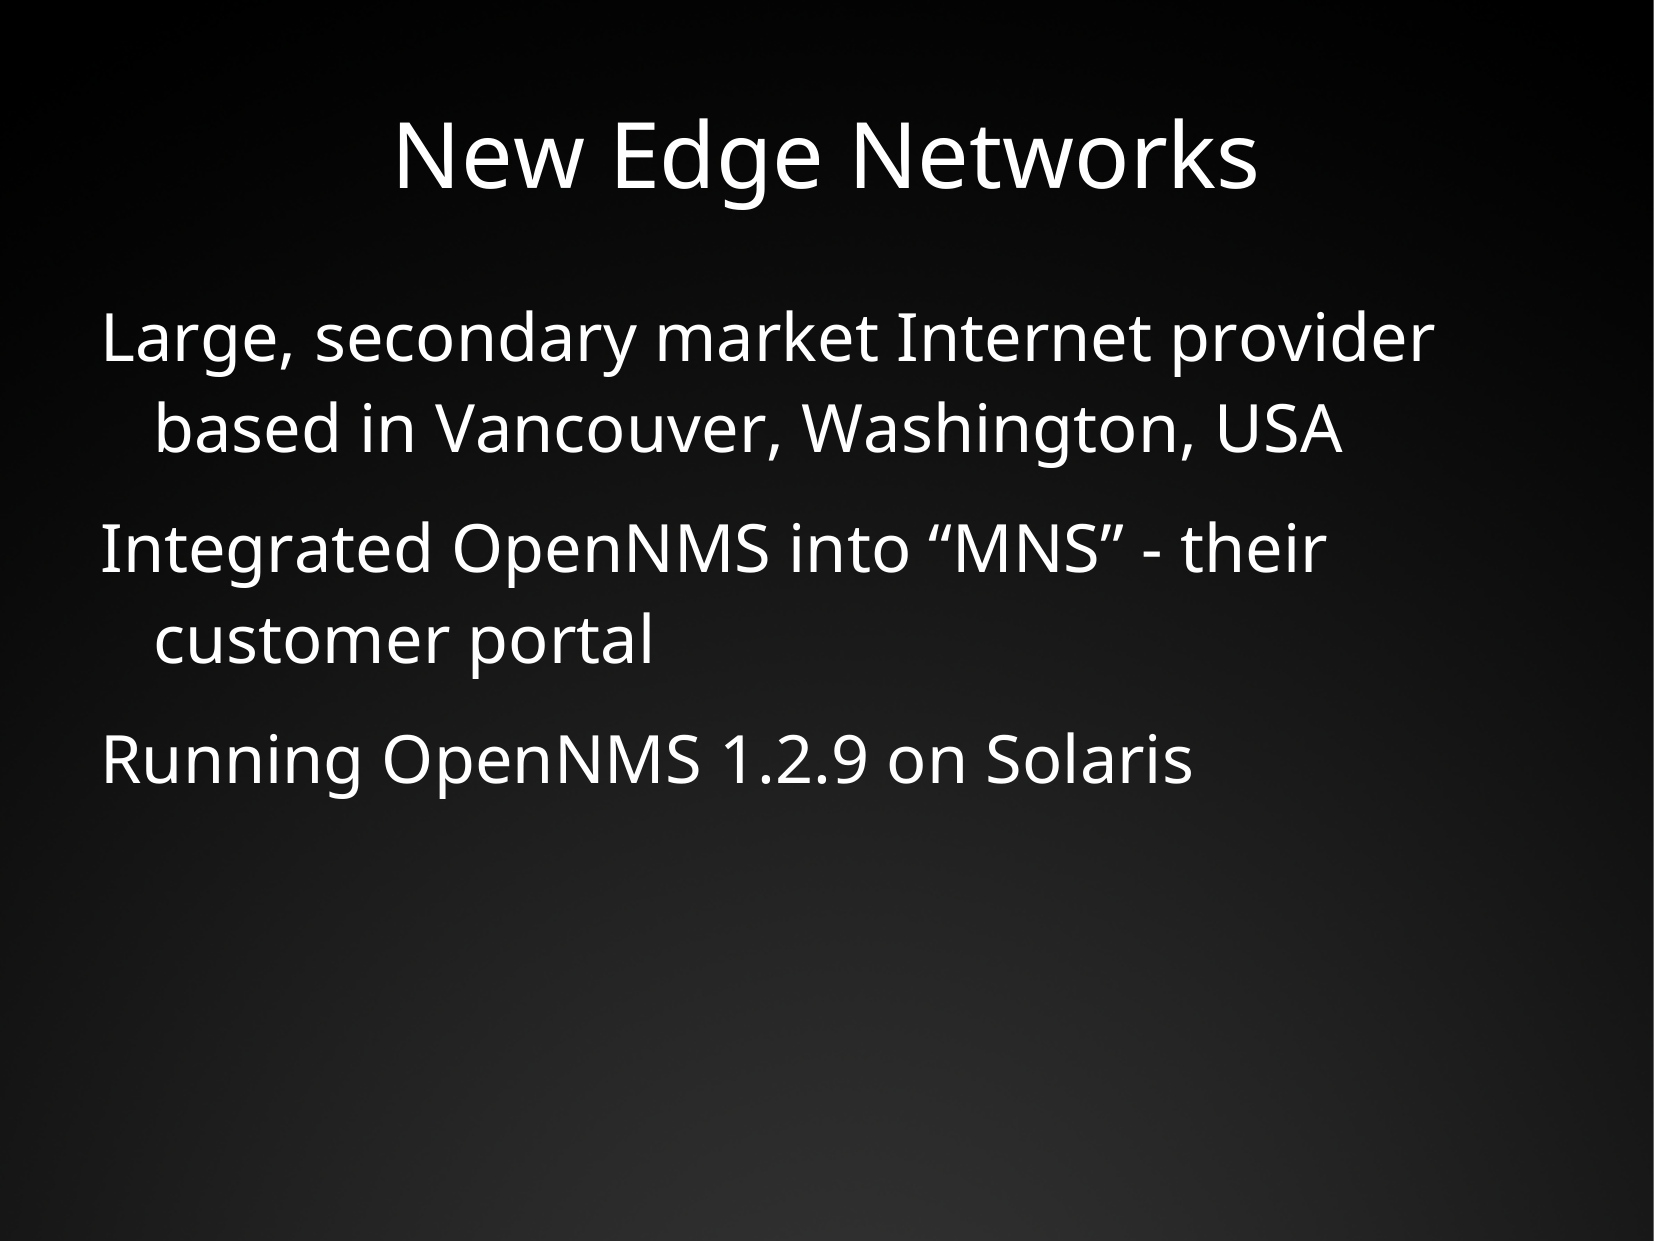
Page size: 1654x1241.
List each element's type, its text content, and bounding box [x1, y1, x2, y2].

title New Edge Networks [82, 49, 1571, 257]
picture [0, 0, 1654, 1241]
list Large, secondary market Internet provider based in Vancouver, Washington, USA Integrated OpenNMS into “MNS” - their customer portal Running OpenNMS 1.2.9 on Solaris [82, 290, 1571, 1109]
